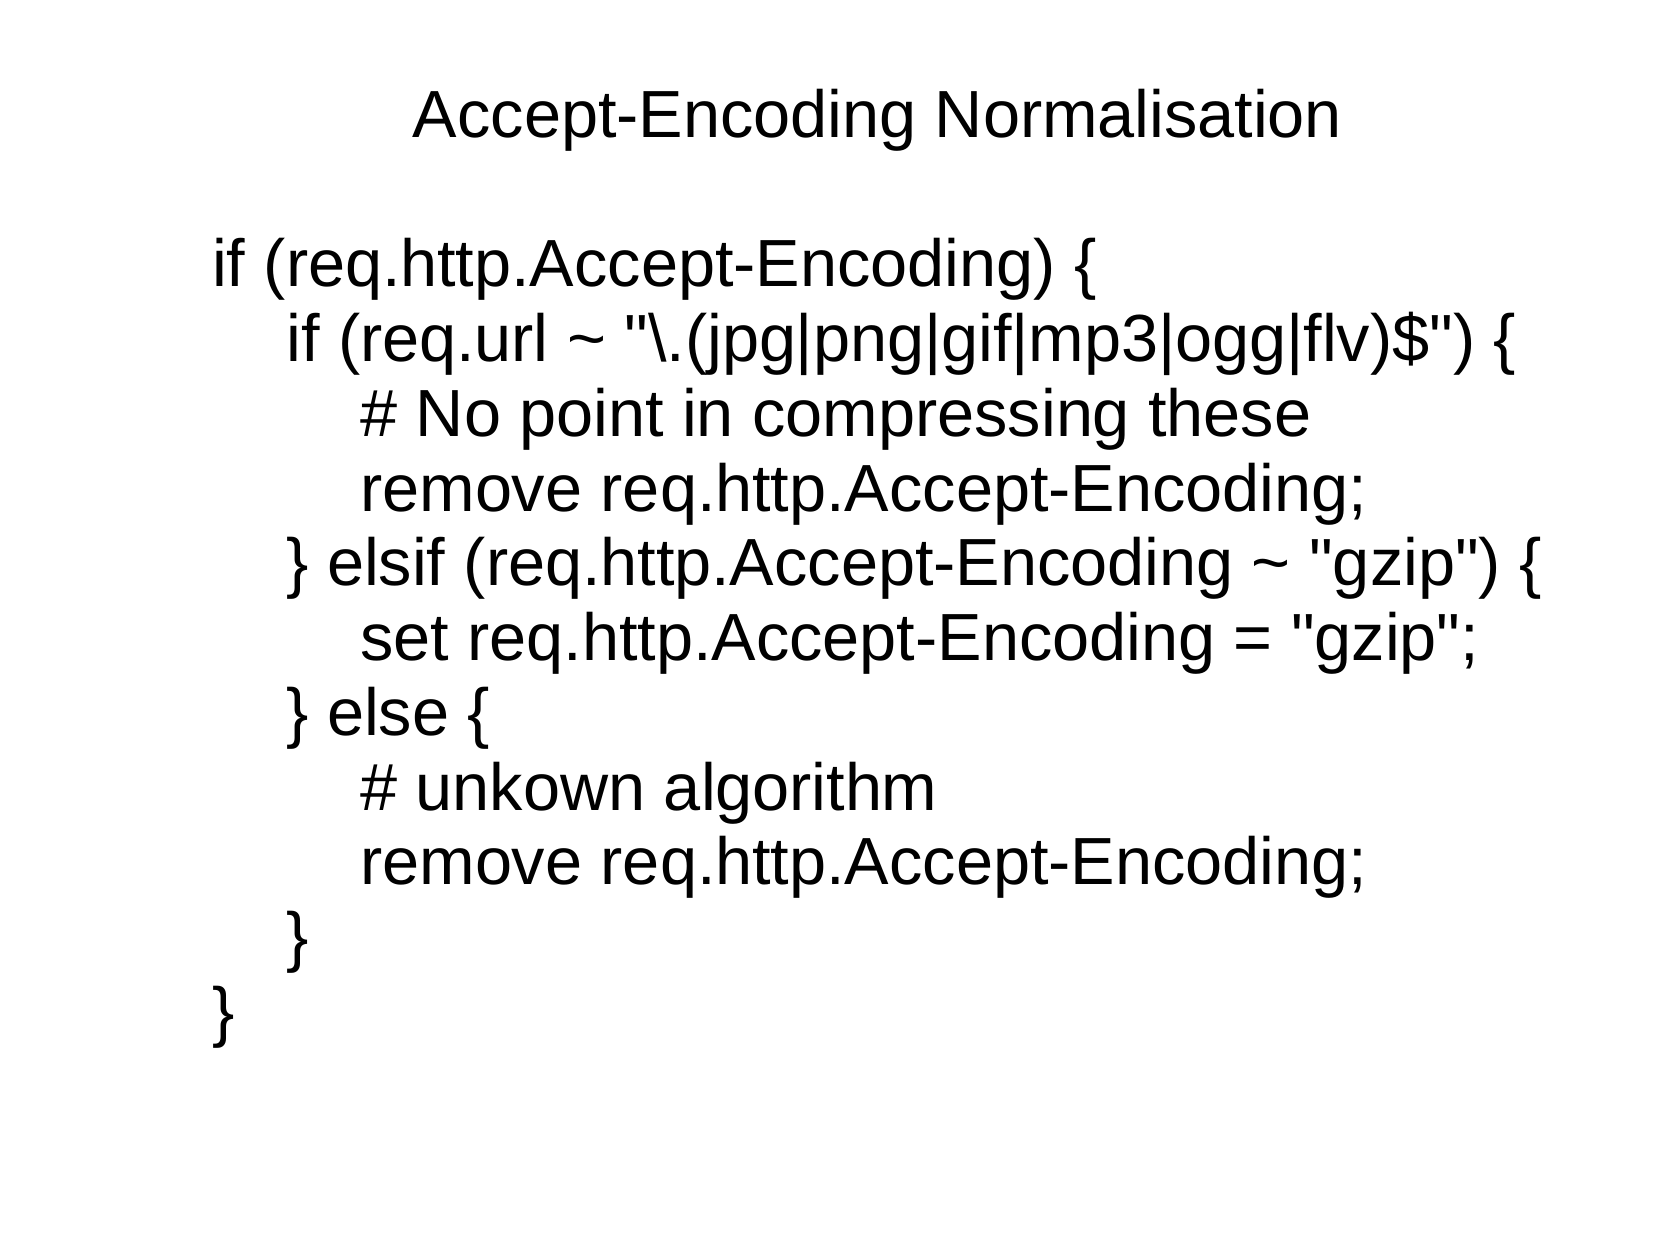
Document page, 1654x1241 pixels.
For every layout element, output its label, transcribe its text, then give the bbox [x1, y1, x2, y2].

text_box Accept-Encoding Normalisation if (req.http.Accept-Encoding) { if (req.url ~ "\.(jpg|png|gif|mp3|ogg|flv)$") { # No point in compressing these remove req.http.Accept-Encoding; } elsif (req.http.Accept-Encoding ~ "gzip") { set req.http.Accept-Encoding = "gzip"; } else { # unkown algorithm remove req.http.Accept-Encoding; } } [197, 69, 1558, 1164]
